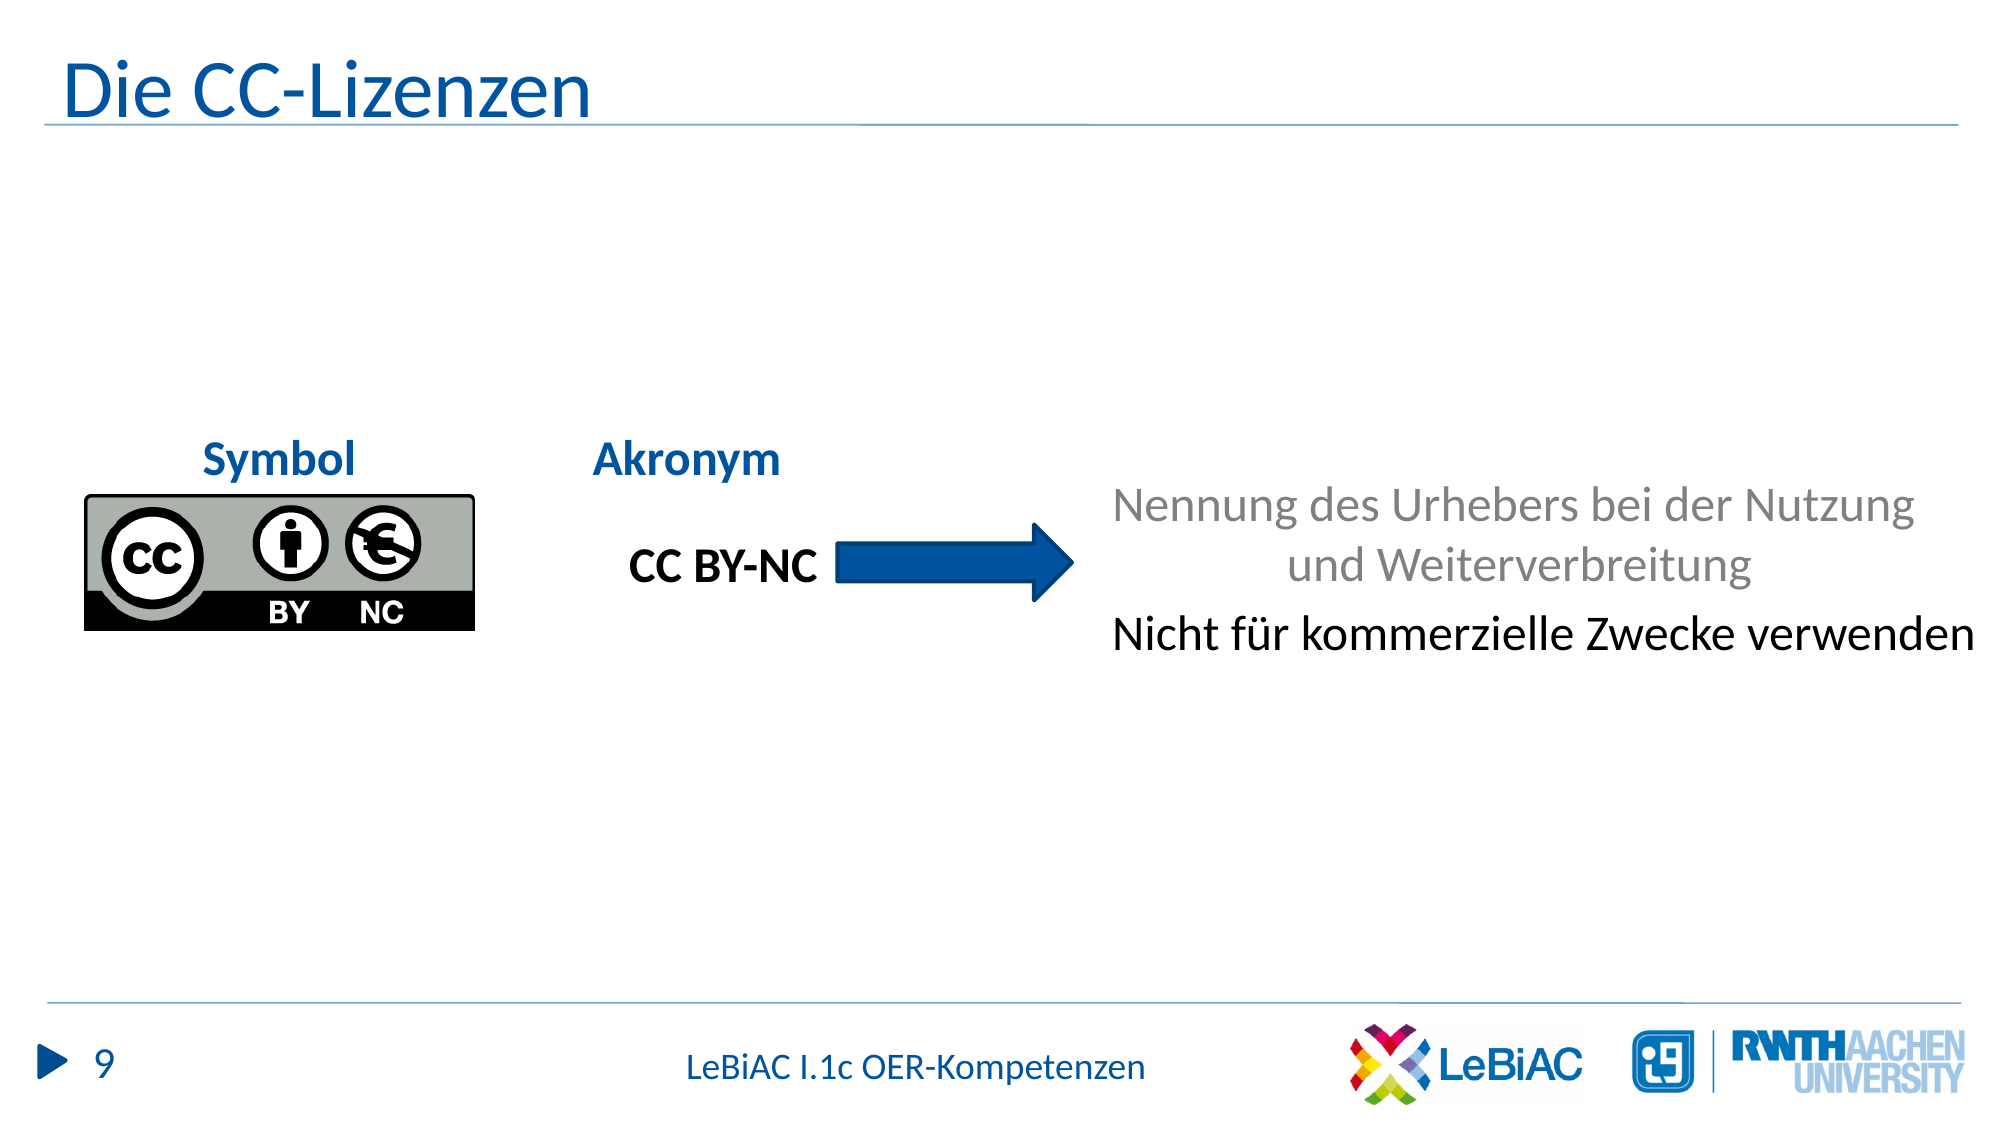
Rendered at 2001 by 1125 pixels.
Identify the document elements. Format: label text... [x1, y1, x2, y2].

text_box Nennung des Urhebers bei der Nutzung und Weiterverbreitung [1097, 464, 1942, 592]
text_box Symbol [187, 417, 372, 493]
picture [1350, 1024, 1582, 1105]
picture [84, 494, 475, 631]
text_box [837, 524, 1072, 601]
text_box Nicht für kommerzielle Zwecke verwenden [1097, 592, 1992, 668]
text_box Akronym [577, 417, 797, 493]
picture [1631, 1028, 1966, 1094]
title Die CC-Lizenzen [47, 42, 1959, 125]
text_box CC BY-NC [614, 524, 833, 600]
